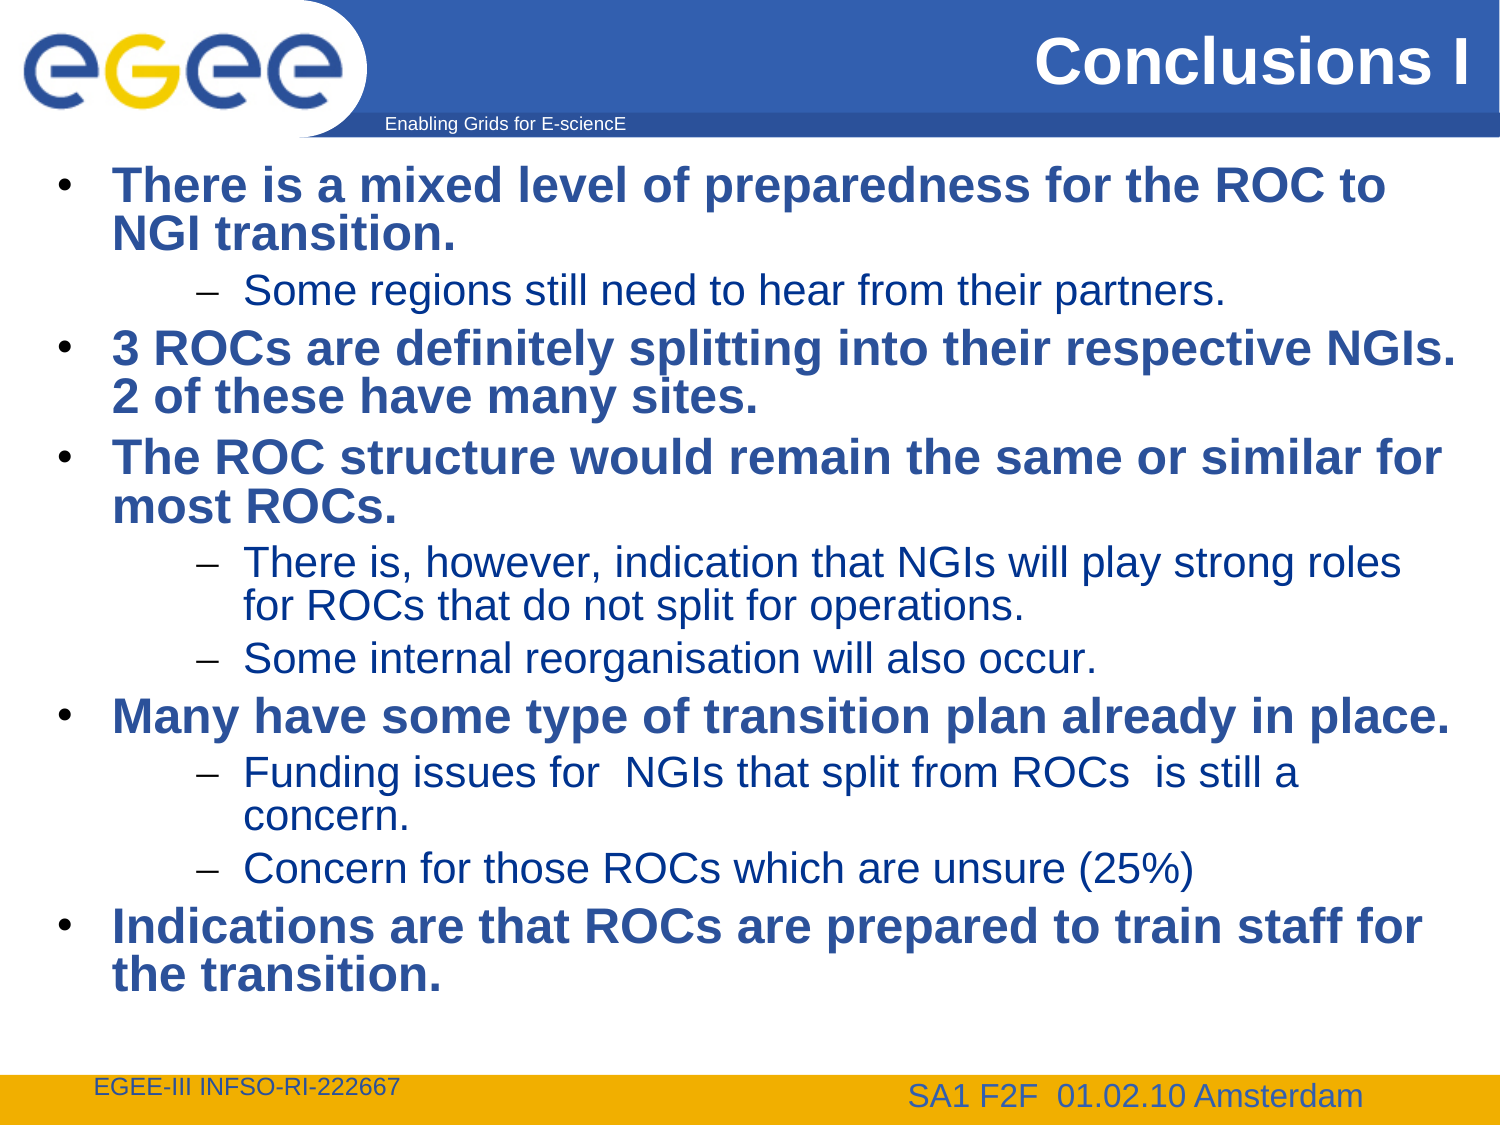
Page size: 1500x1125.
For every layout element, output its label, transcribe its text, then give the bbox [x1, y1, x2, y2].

list There is a mixed level of preparedness for the ROC to NGI transition. Some regions still need to hear from their partners. 3 ROCs are definitely splitting into their respective NGIs. 2 of these have many sites. The ROC structure would remain the same or similar for most ROCs. There is, however, indication that NGIs will play strong roles for ROCs that do not split for operations. Some internal reorganisation will also occur. Many have some type of transition plan already in place. Funding issues for NGIs that split from ROCs is still a concern. Concern for those ROCs which are unsure (25%) Indications are that ROCs are prepared to train staff for the transition. [0, 163, 1465, 967]
title Conclusions I [369, 0, 1472, 140]
picture [18, 30, 349, 112]
